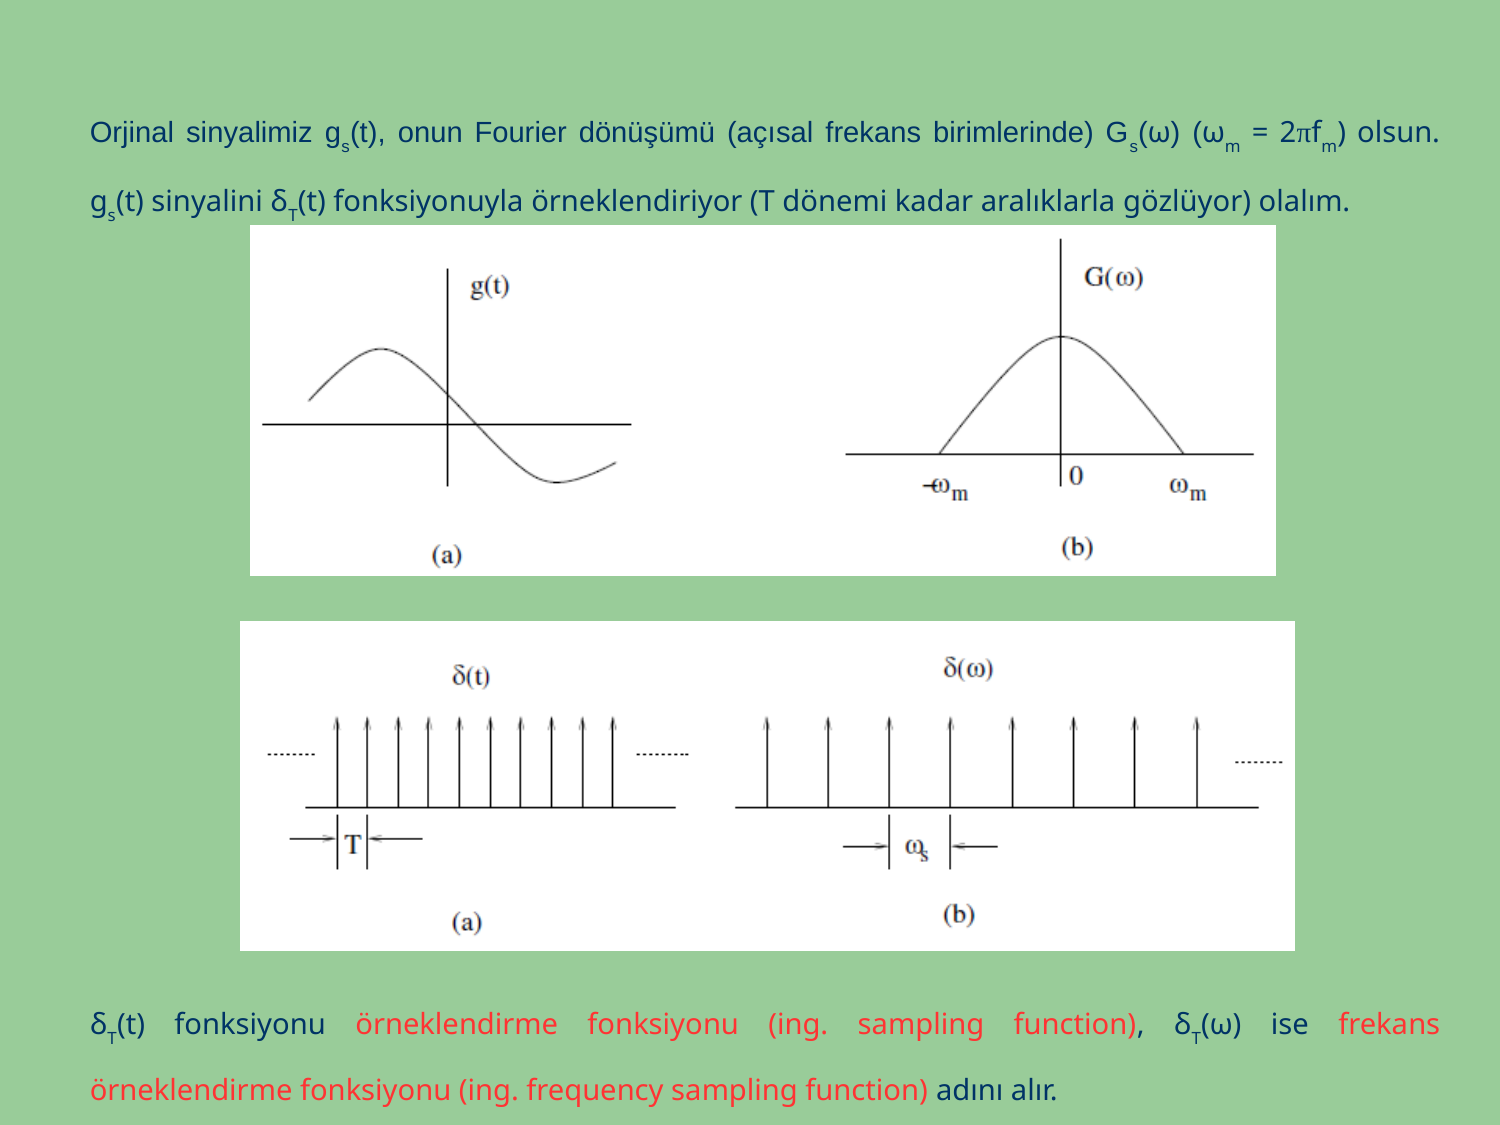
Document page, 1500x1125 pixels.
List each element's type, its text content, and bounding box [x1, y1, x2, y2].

picture [250, 225, 1276, 576]
text_box δT(t) fonksiyonu örneklendirme fonksiyonu (ing. sampling function), δT(ω) ise frekans örneklendirme fonksiyonu (ing. frequency sampling function) adını alır. [75, 973, 1456, 1098]
text_box Orjinal sinyalimiz gs(t), onun Fourier dönüşümü (açısal frekans birimlerinde) Gs(ω) (ωm = 2πfm) olsun. gs(t) sinyalini δT(t) fonksiyonuyla örneklendiriyor (T dönemi kadar aralıklarla gözlüyor) olalım. [75, 81, 1456, 217]
picture [240, 621, 1295, 951]
